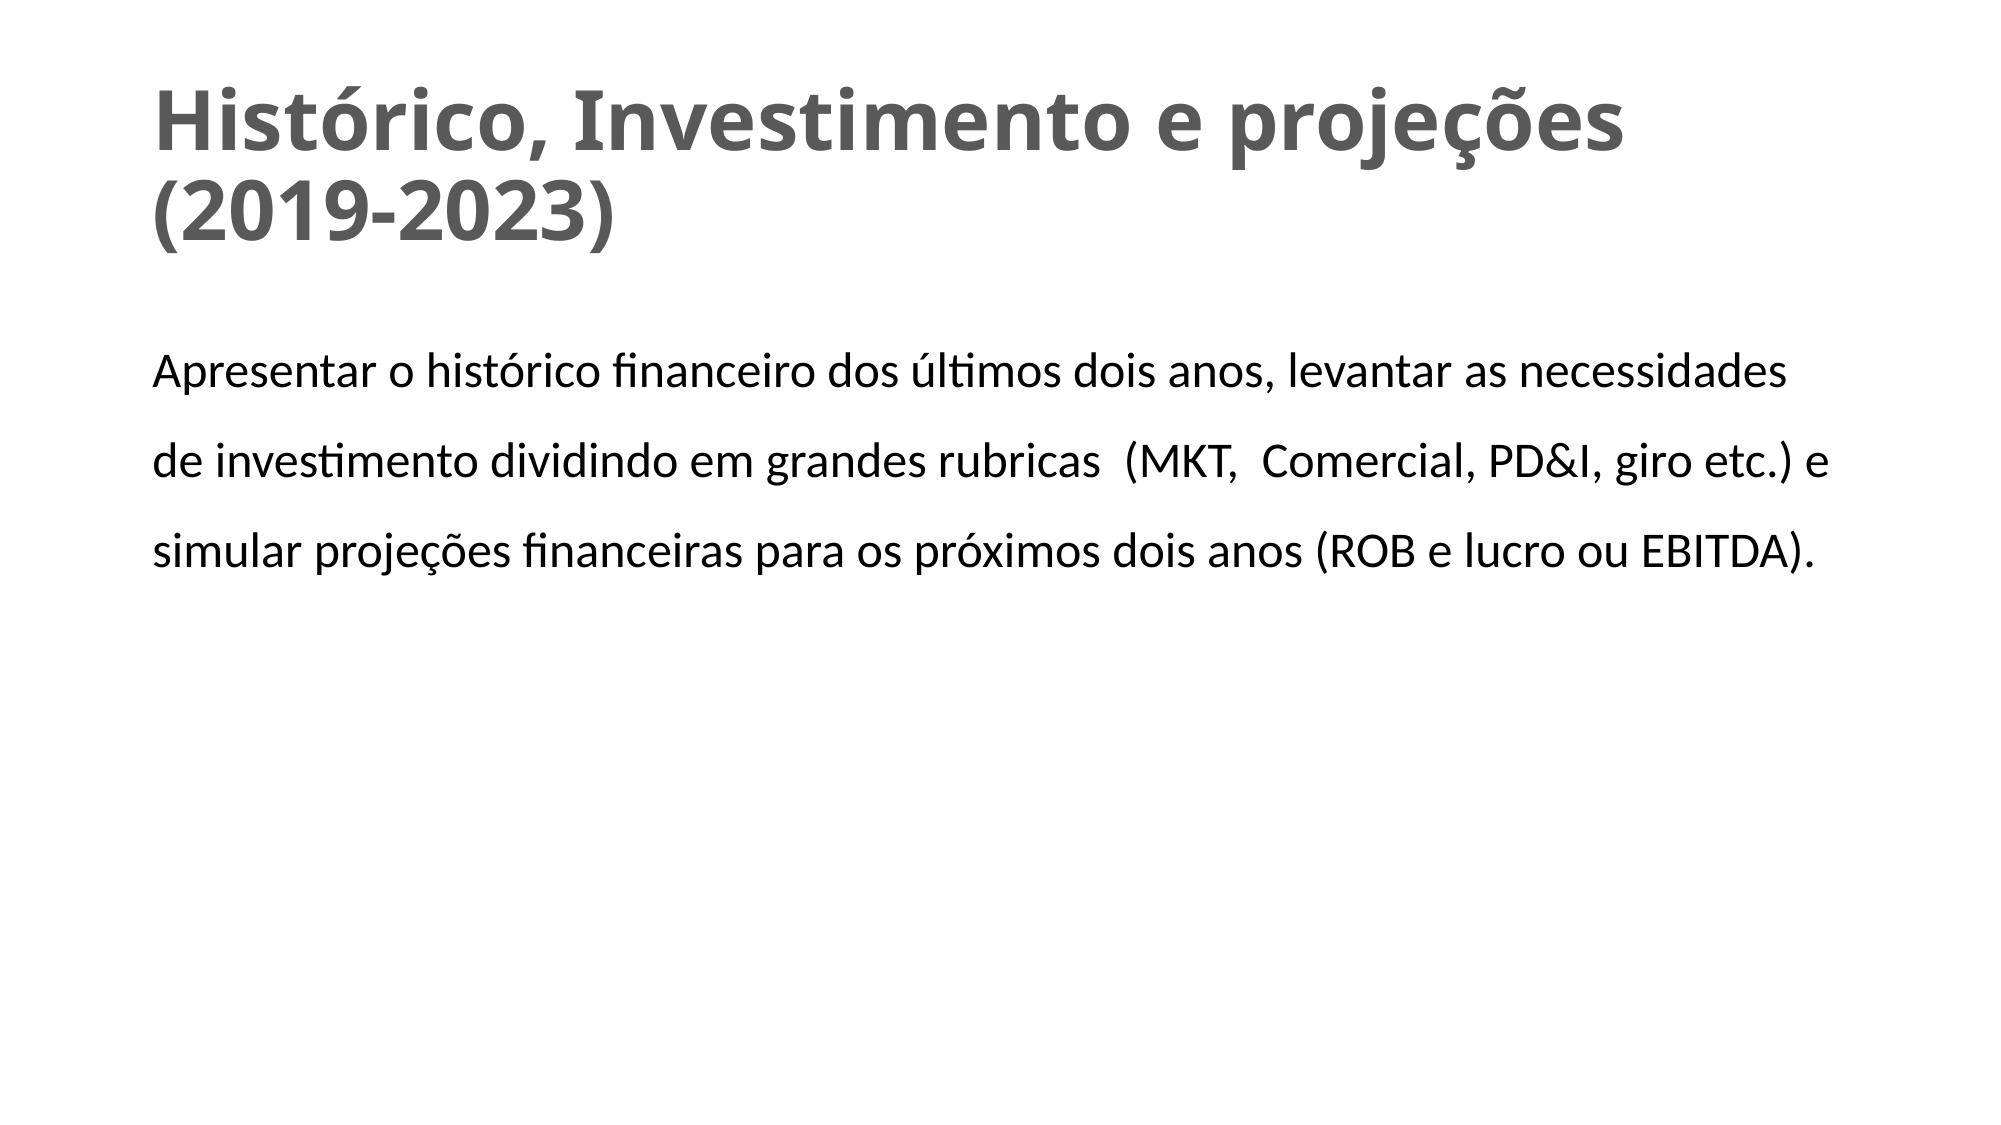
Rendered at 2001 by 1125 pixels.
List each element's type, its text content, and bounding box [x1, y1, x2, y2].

title Histórico, Investimento e projeções (2019-2023) [137, 59, 1863, 278]
list Apresentar o histórico financeiro dos últimos dois anos, levantar as necessidades de investimento dividindo em grandes rubricas (MKT, Comercial, PD&I, giro etc.) e simular projeções financeiras para os próximos dois anos (ROB e lucro ou EBITDA). [137, 299, 1863, 1014]
